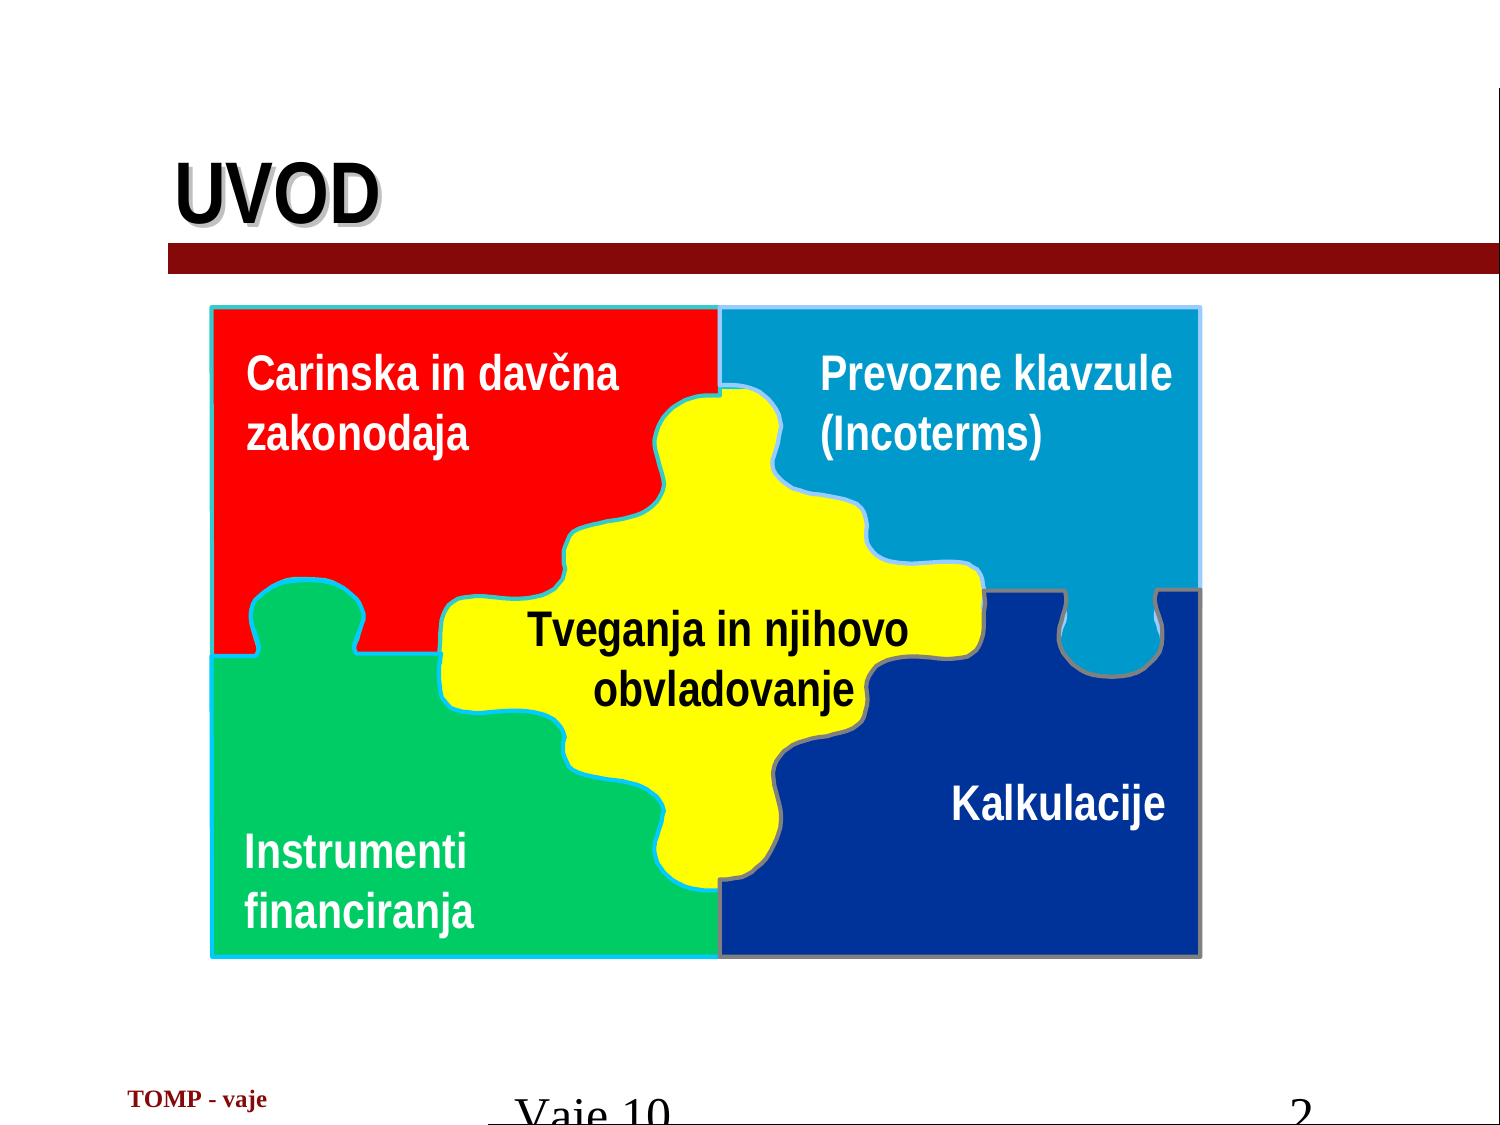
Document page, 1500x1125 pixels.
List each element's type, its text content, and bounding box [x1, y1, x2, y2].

text_box [211, 307, 1201, 957]
text_box Carinska in davčna zakonodaja [230, 333, 647, 469]
text_box Prevozne klavzule (Incoterms) [805, 333, 1201, 469]
text_box Kalkulacije [936, 763, 1182, 839]
title UVOD [159, 113, 1435, 264]
text_box Tveganja in njihovo obvladovanje [512, 588, 938, 724]
text_box Instrumenti financiranja [229, 810, 514, 946]
